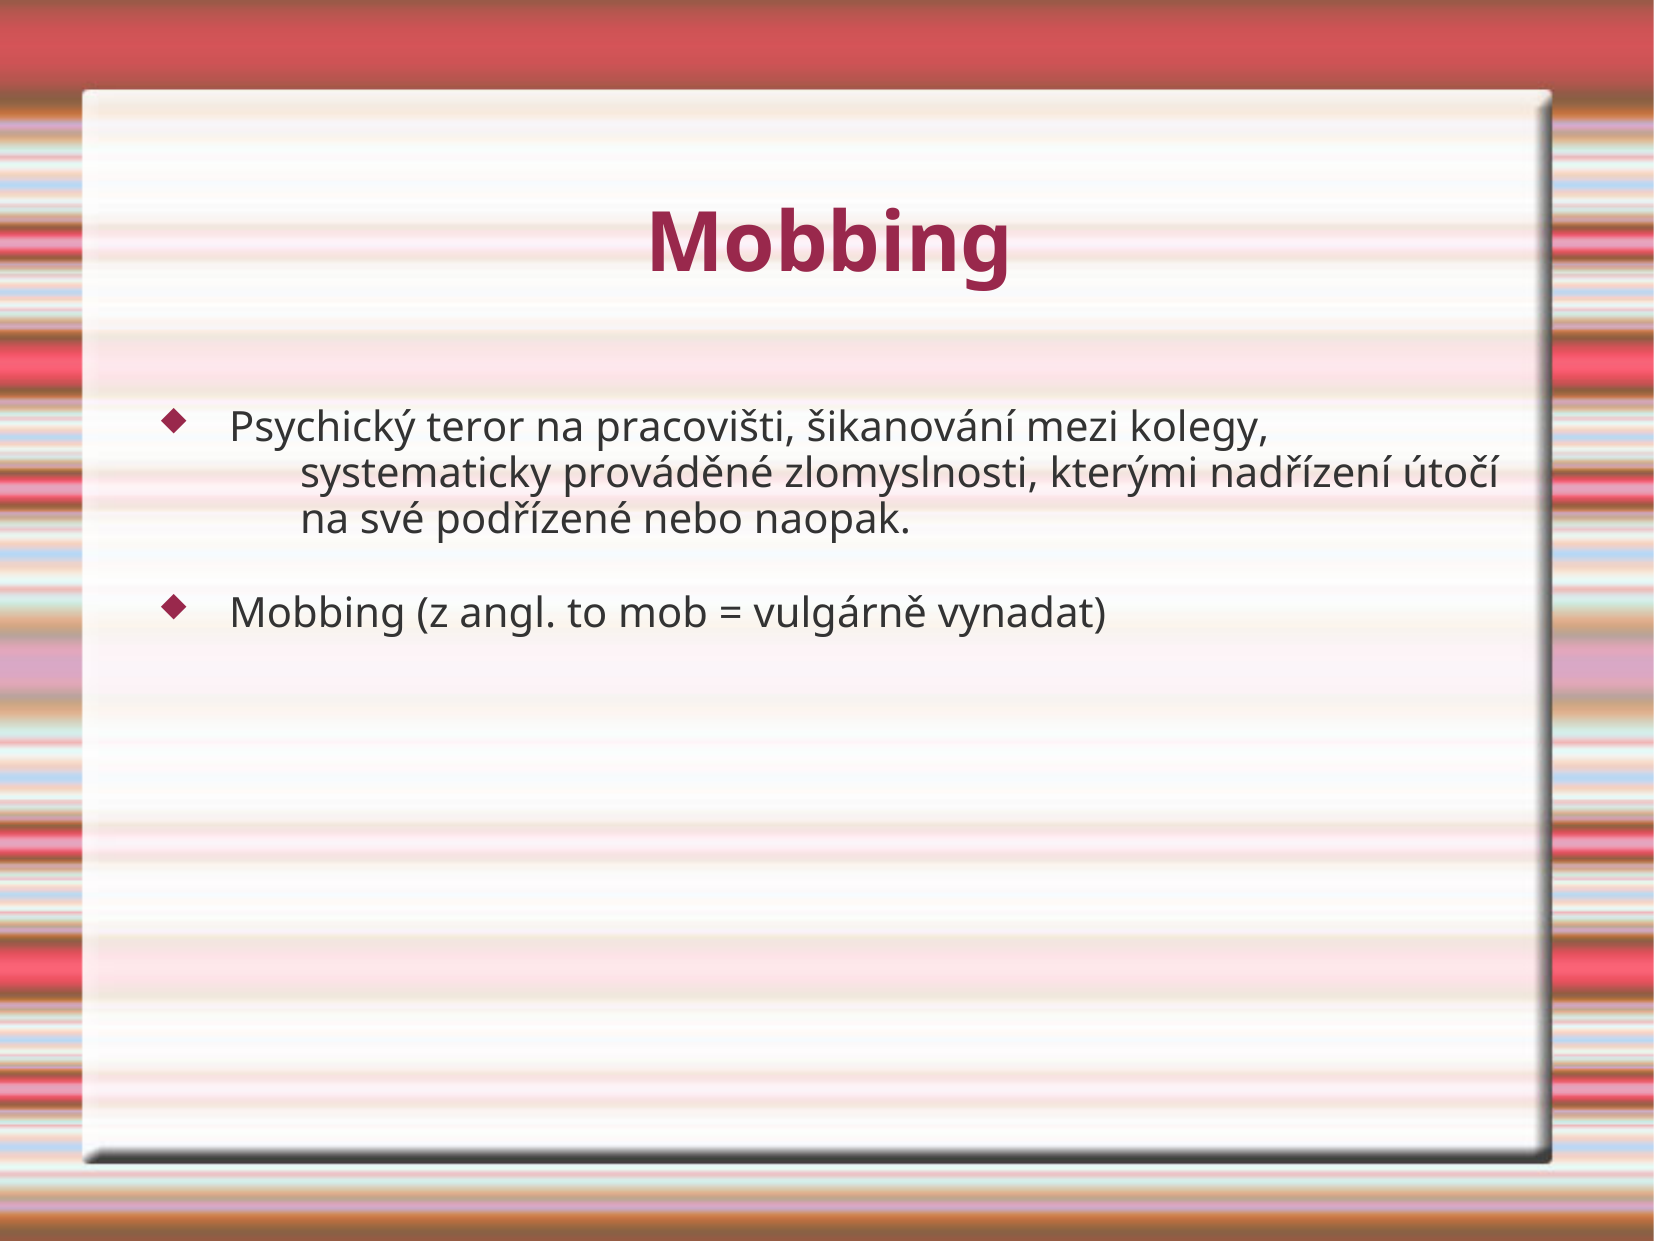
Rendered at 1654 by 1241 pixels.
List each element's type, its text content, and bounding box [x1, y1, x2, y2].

title Mobbing [123, 147, 1536, 334]
list Psychický teror na pracovišti, šikanování mezi kolegy, systematicky prováděné zlomyslnosti, kterými nadřízení útočí na své podřízené nebo naopak. Mobbing (z angl. to mob = vulgárně vynadat) [134, 350, 1516, 1133]
